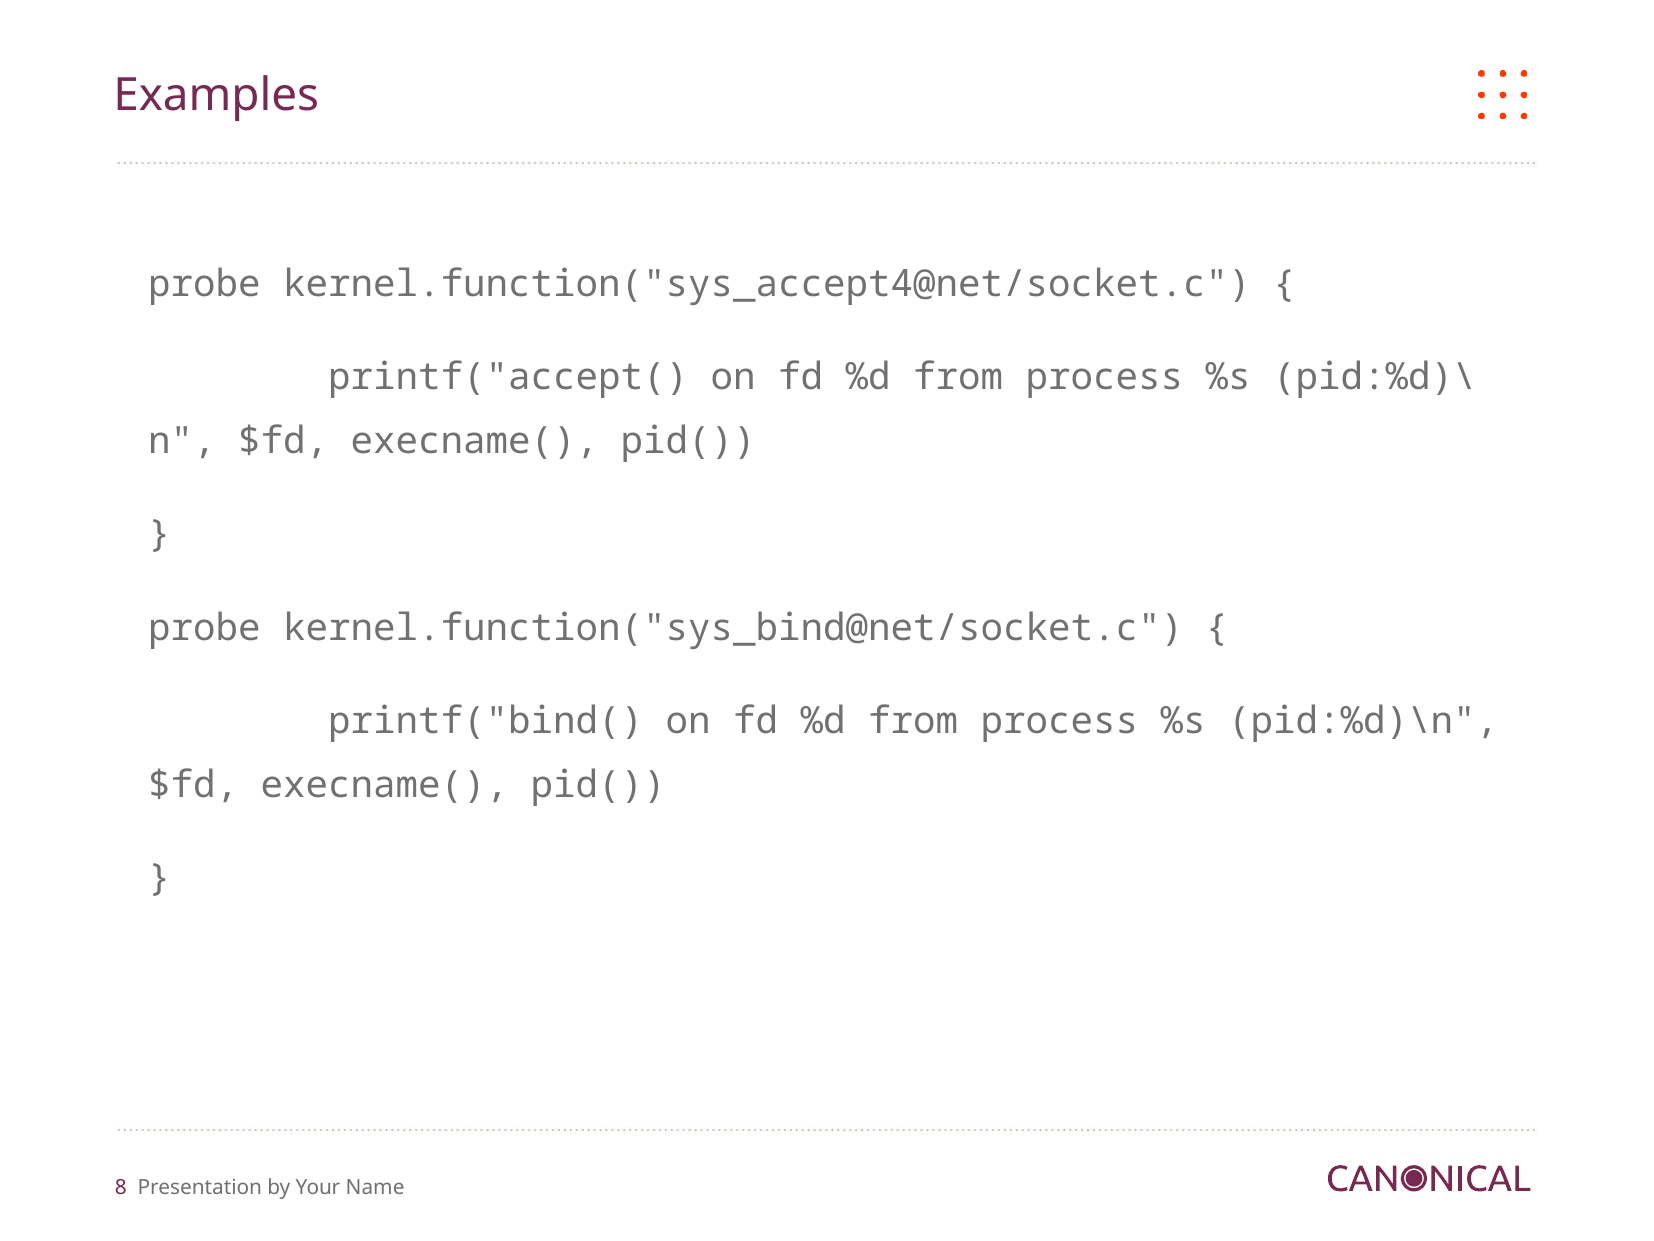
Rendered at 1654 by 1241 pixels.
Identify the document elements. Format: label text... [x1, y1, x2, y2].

picture [116, 160, 1539, 168]
picture [1478, 70, 1527, 119]
text_box probe kernel.function("sys_accept4@net/socket.c") { printf("accept() on fd %d from process %s (pid:%d)\n", $fd, execname(), pid()) } probe kernel.function("sys_bind@net/socket.c") { printf("bind() on fd %d from process %s (pid:%d)\n",$fd, execname(), pid()) } [103, 236, 1558, 1026]
picture [116, 1128, 1539, 1135]
title Examples [113, 64, 1382, 122]
